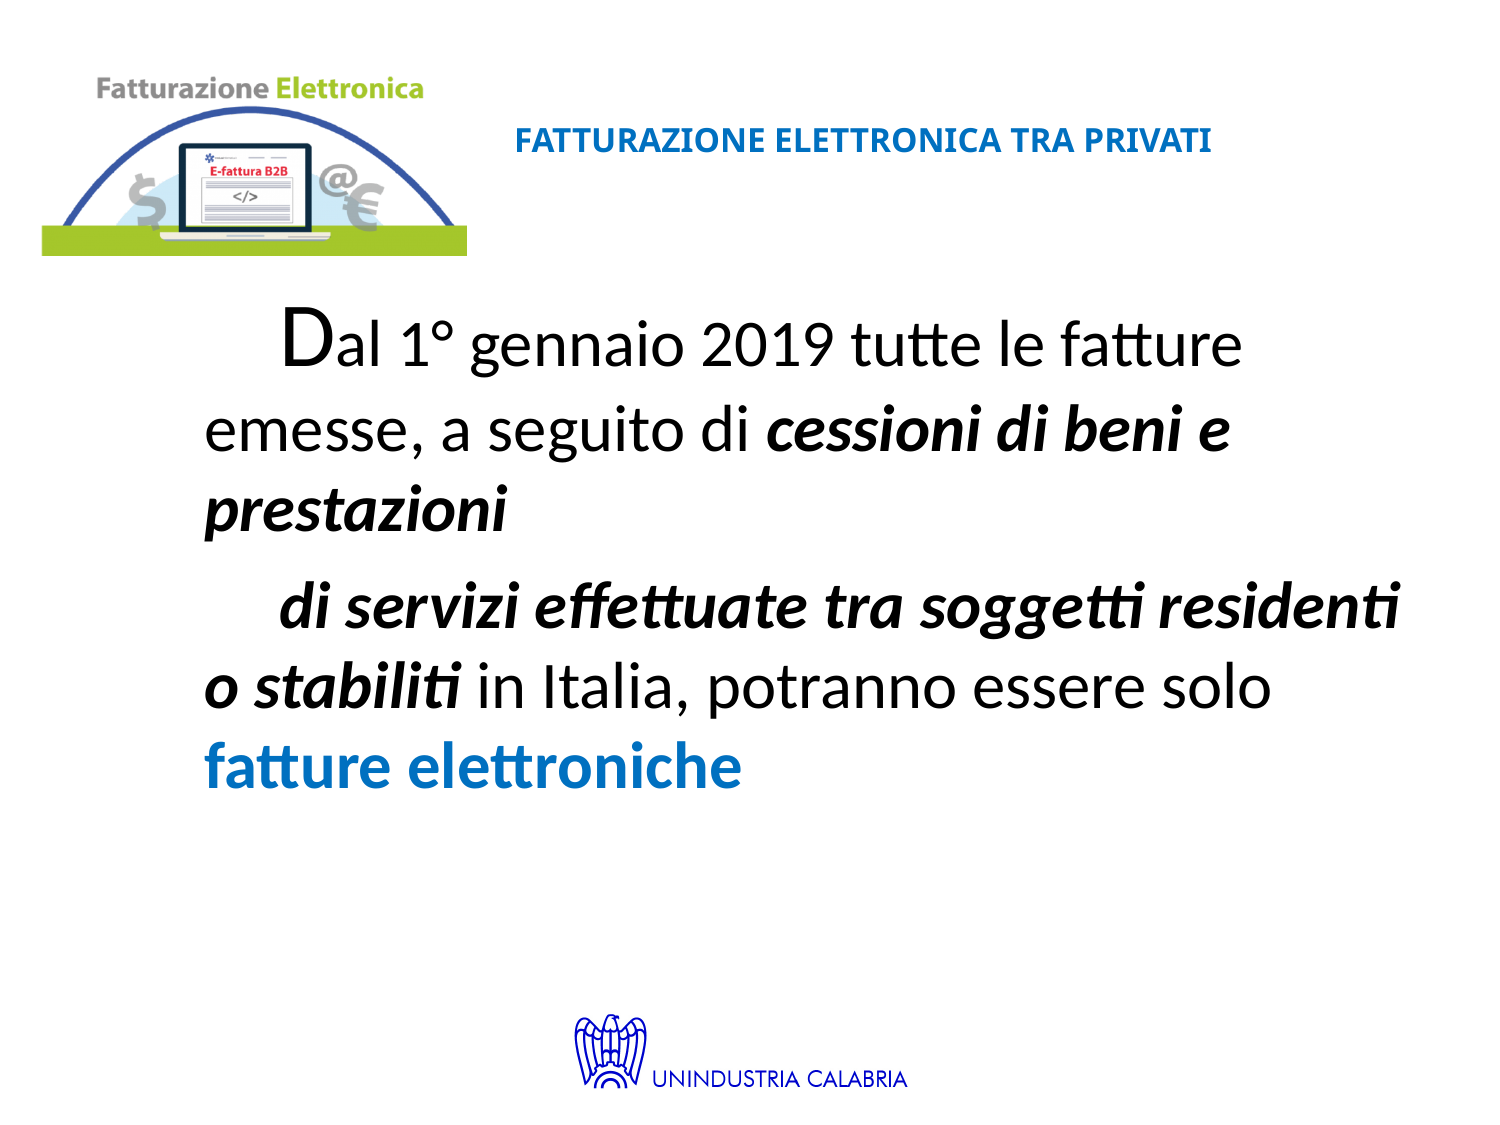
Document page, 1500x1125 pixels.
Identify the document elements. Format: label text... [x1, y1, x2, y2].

title FATTURAZIONE ELETTRONICA TRA PRIVATI [75, 45, 1426, 233]
picture [572, 1011, 909, 1090]
list Dal 1° gennaio 2019 tutte le fatture emesse, a seguito di cessioni di beni e prestazioni di servizi effettuate tra soggetti residenti o stabiliti in Italia, potranno essere solo fatture elettroniche [76, 267, 1426, 1059]
picture [41, 66, 467, 256]
